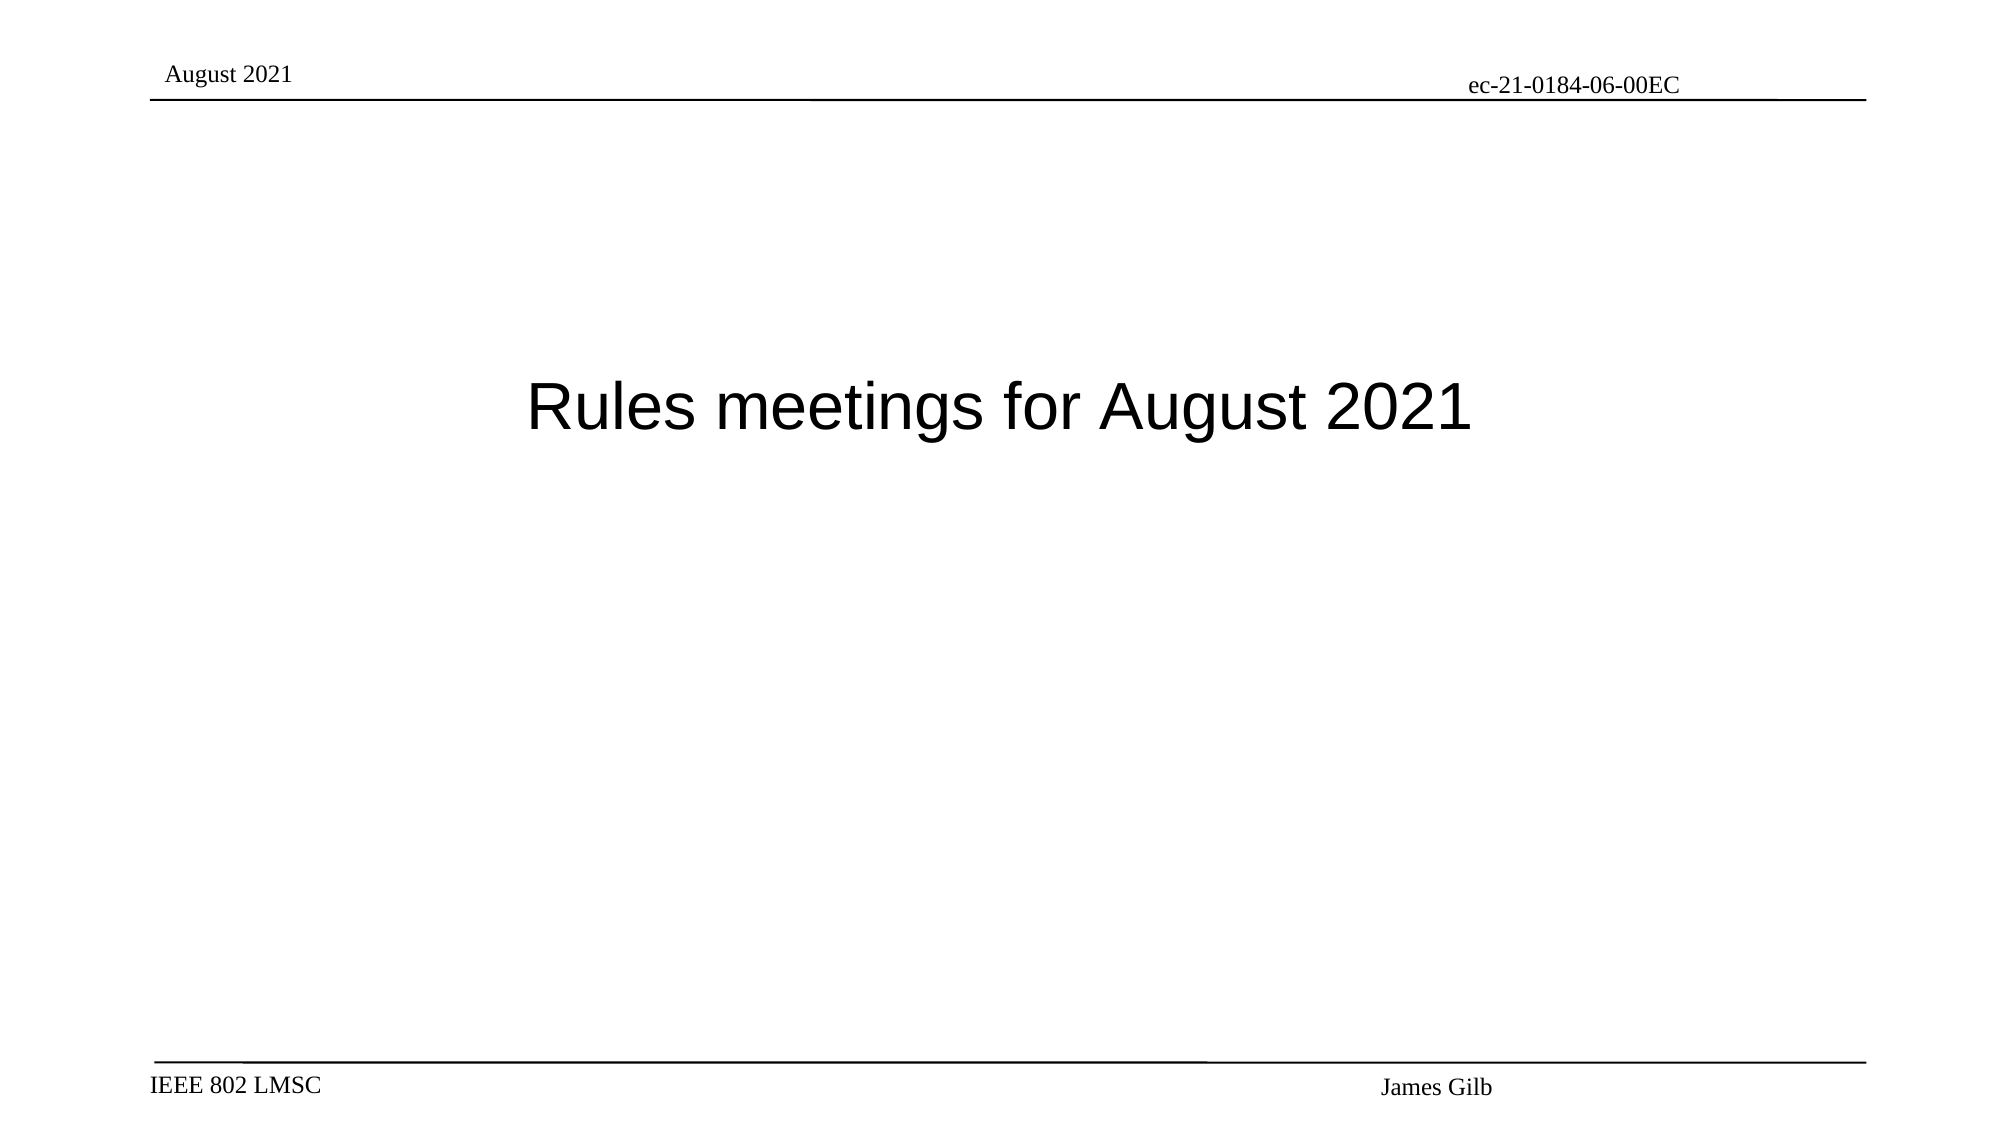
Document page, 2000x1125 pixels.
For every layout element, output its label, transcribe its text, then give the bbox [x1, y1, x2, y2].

subtitle Rules meetings for August 2021 [125, 112, 1876, 693]
